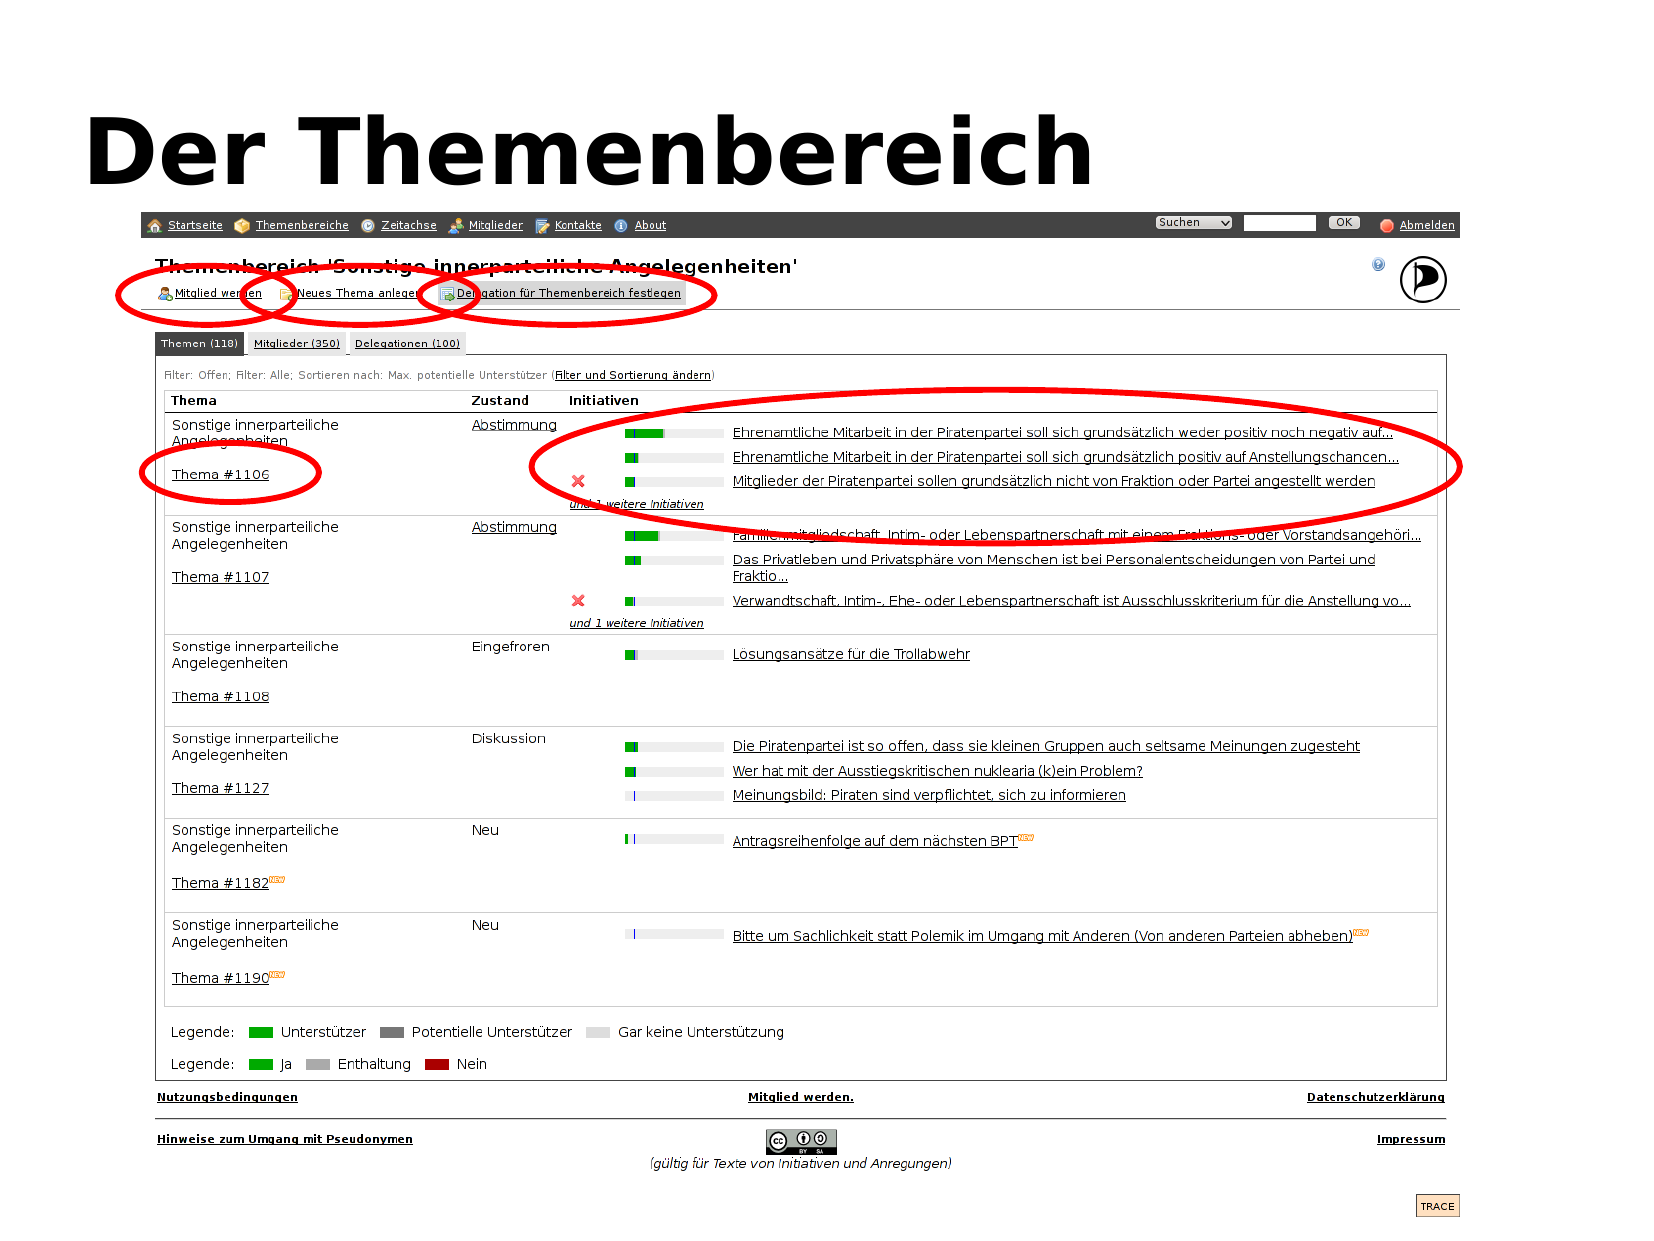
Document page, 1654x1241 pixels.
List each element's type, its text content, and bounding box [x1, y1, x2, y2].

picture [145, 446, 315, 499]
picture [284, 269, 438, 321]
picture [423, 281, 475, 310]
picture [246, 279, 292, 311]
picture [535, 393, 1456, 540]
picture [141, 212, 1460, 1217]
picture [465, 269, 711, 321]
picture [141, 269, 260, 321]
title Der Themenbereich [82, 49, 1571, 257]
